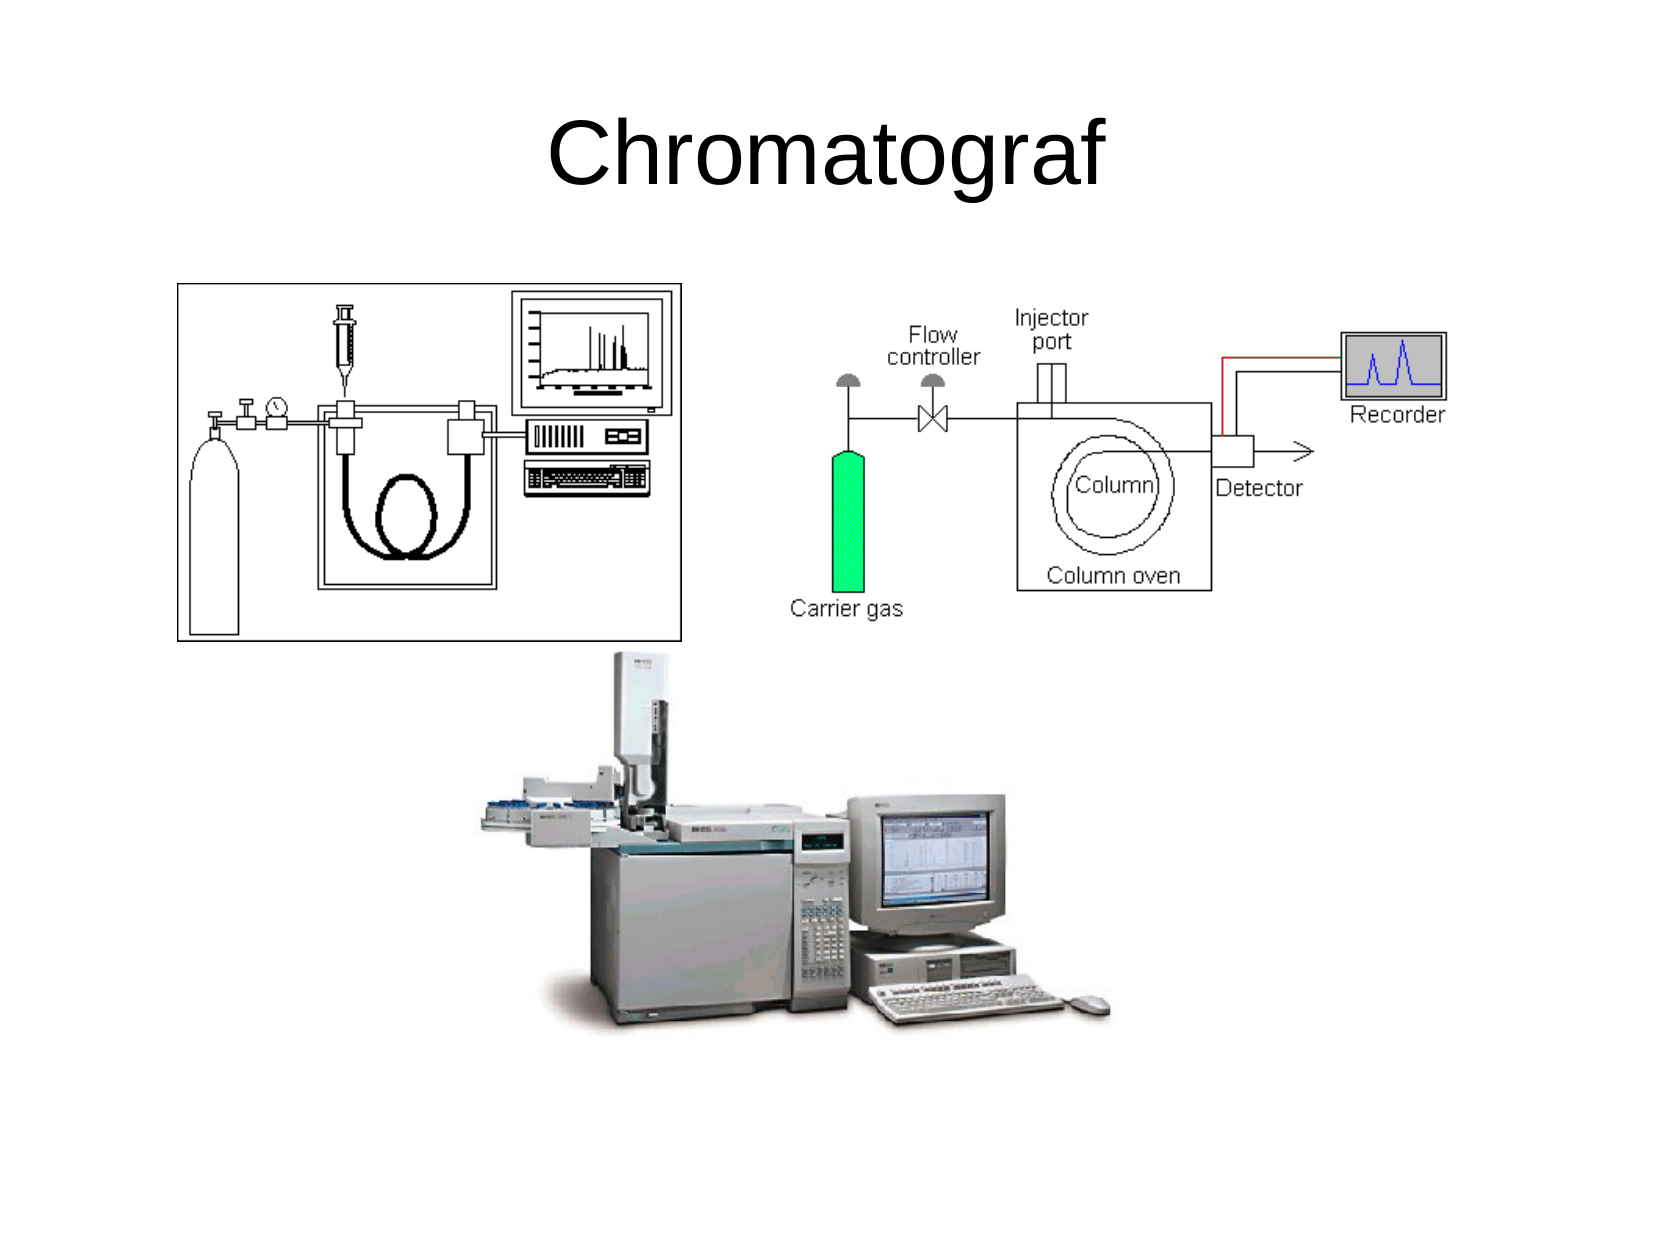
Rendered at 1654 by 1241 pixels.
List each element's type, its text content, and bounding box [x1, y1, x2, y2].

title Chromatograf [82, 49, 1571, 257]
picture [779, 304, 1452, 626]
picture [177, 283, 682, 642]
picture [475, 649, 1123, 1056]
